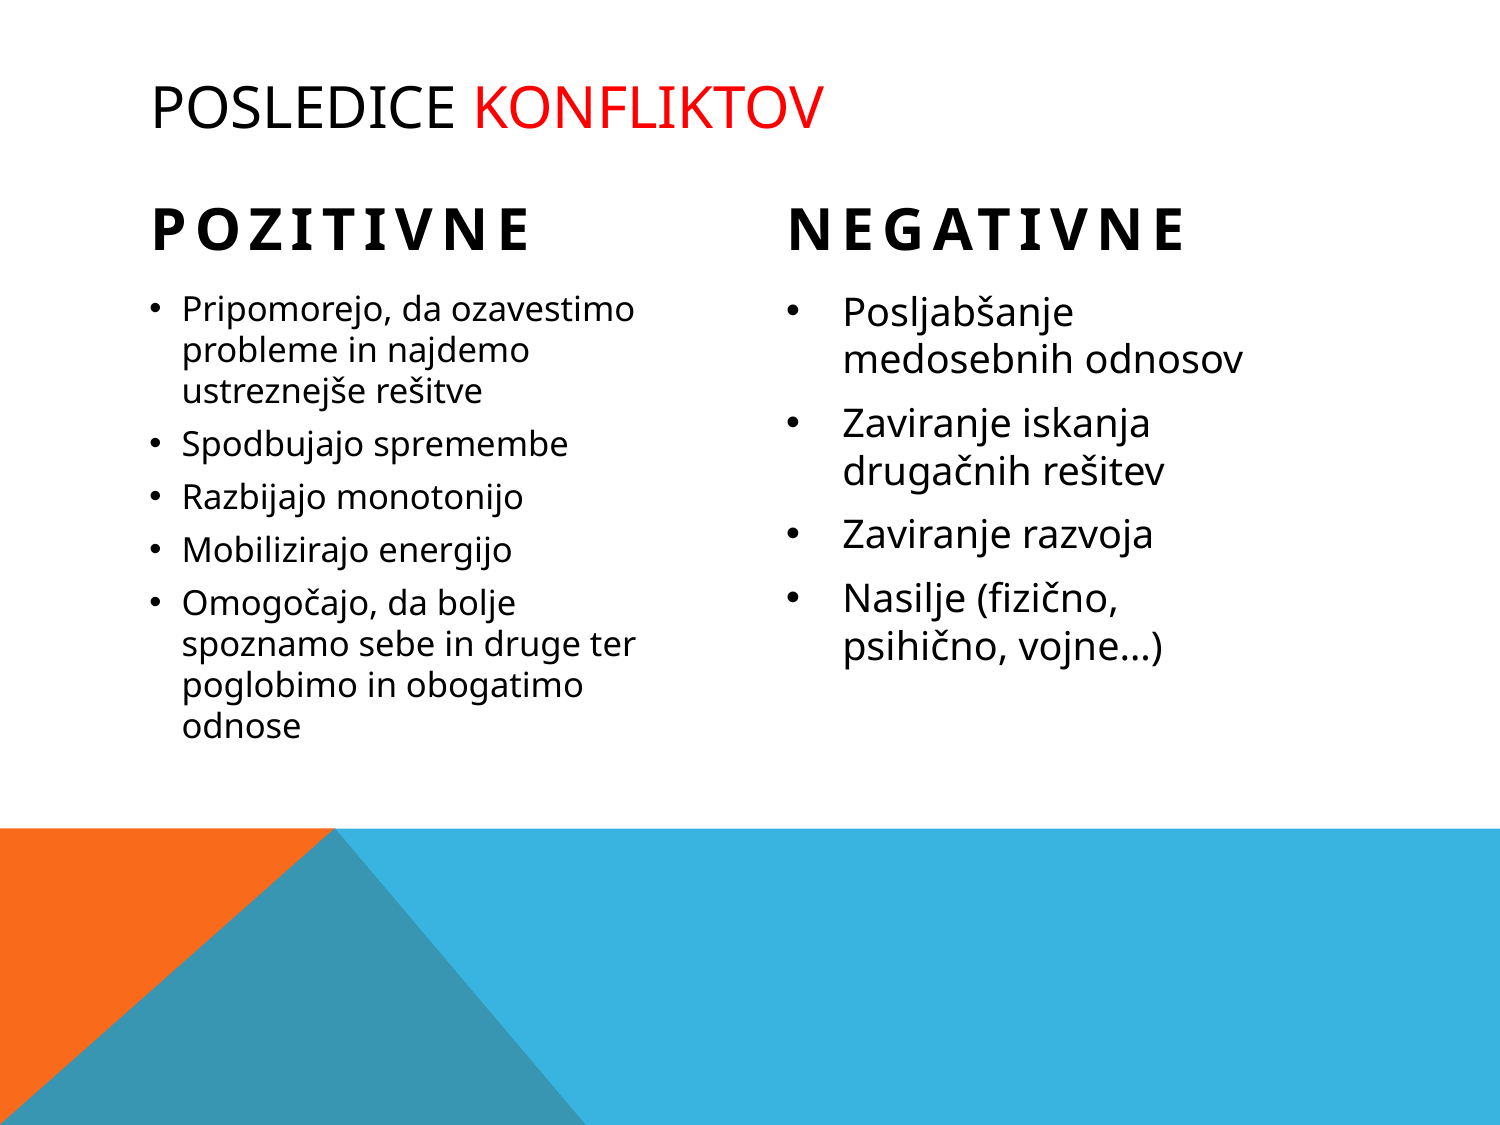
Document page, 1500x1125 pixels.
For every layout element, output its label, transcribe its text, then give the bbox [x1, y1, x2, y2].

list Pripomorejo, da ozavestimo probleme in najdemo ustreznejše rešitve Spodbujajo spremembe Razbijajo monotonijo Mobilizirajo energijo Omogočajo, da bolje spoznamo sebe in druge ter poglobimo in obogatimo odnose [134, 279, 660, 790]
list negativne [771, 179, 1296, 270]
title Posledice konfliktov [135, 60, 1369, 150]
list Posljabšanje medosebnih odnosov Zaviranje iskanja drugačnih rešitev Zaviranje razvoja Nasilje (fizično, psihično, vojne…) [771, 279, 1296, 790]
list pozitivne [135, 179, 660, 270]
